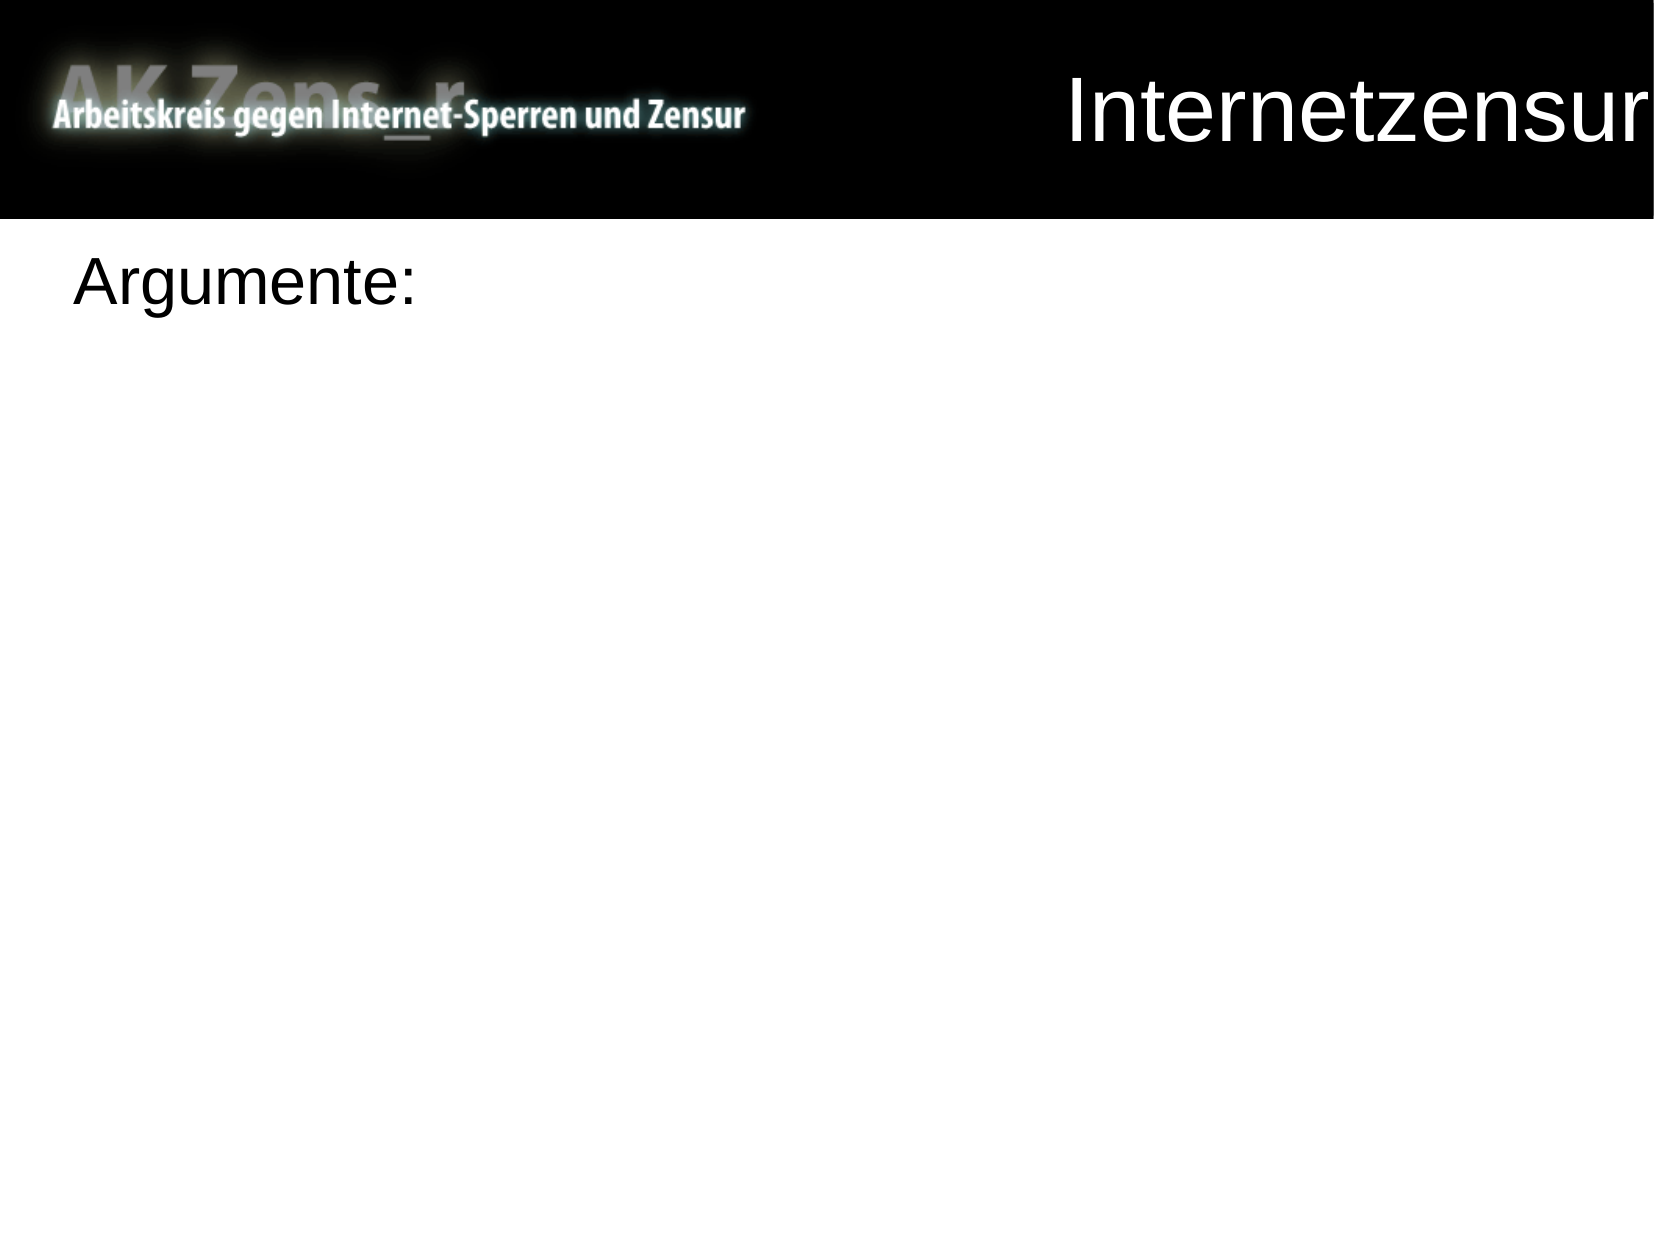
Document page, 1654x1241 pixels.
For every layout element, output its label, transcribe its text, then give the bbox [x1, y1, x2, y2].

text_box [22, 236, 1645, 656]
title Internetzensur [0, 2, 1654, 216]
picture [0, 0, 766, 204]
